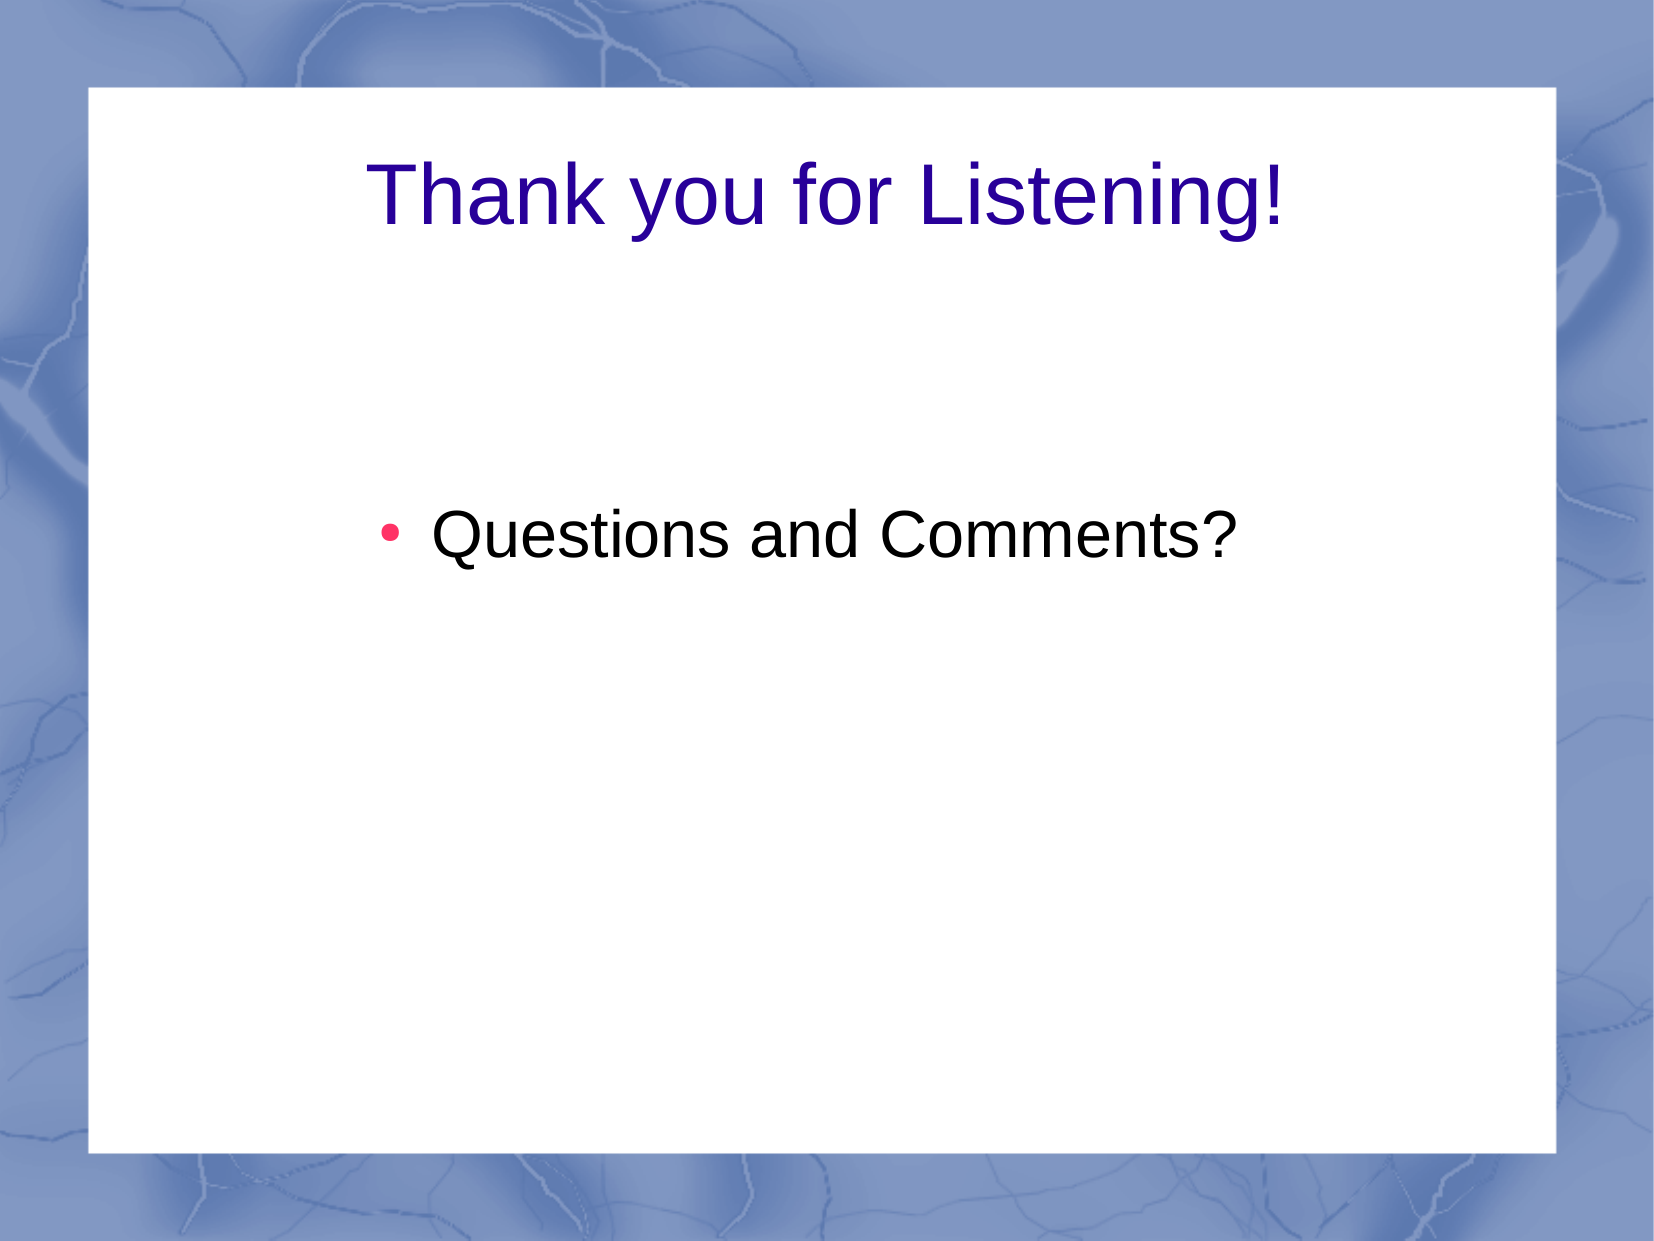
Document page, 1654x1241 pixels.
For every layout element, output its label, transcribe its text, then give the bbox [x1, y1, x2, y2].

title Thank you for Listening! [118, 90, 1536, 298]
list Questions and Comments? [129, 496, 1489, 1182]
picture [0, 0, 1654, 1241]
